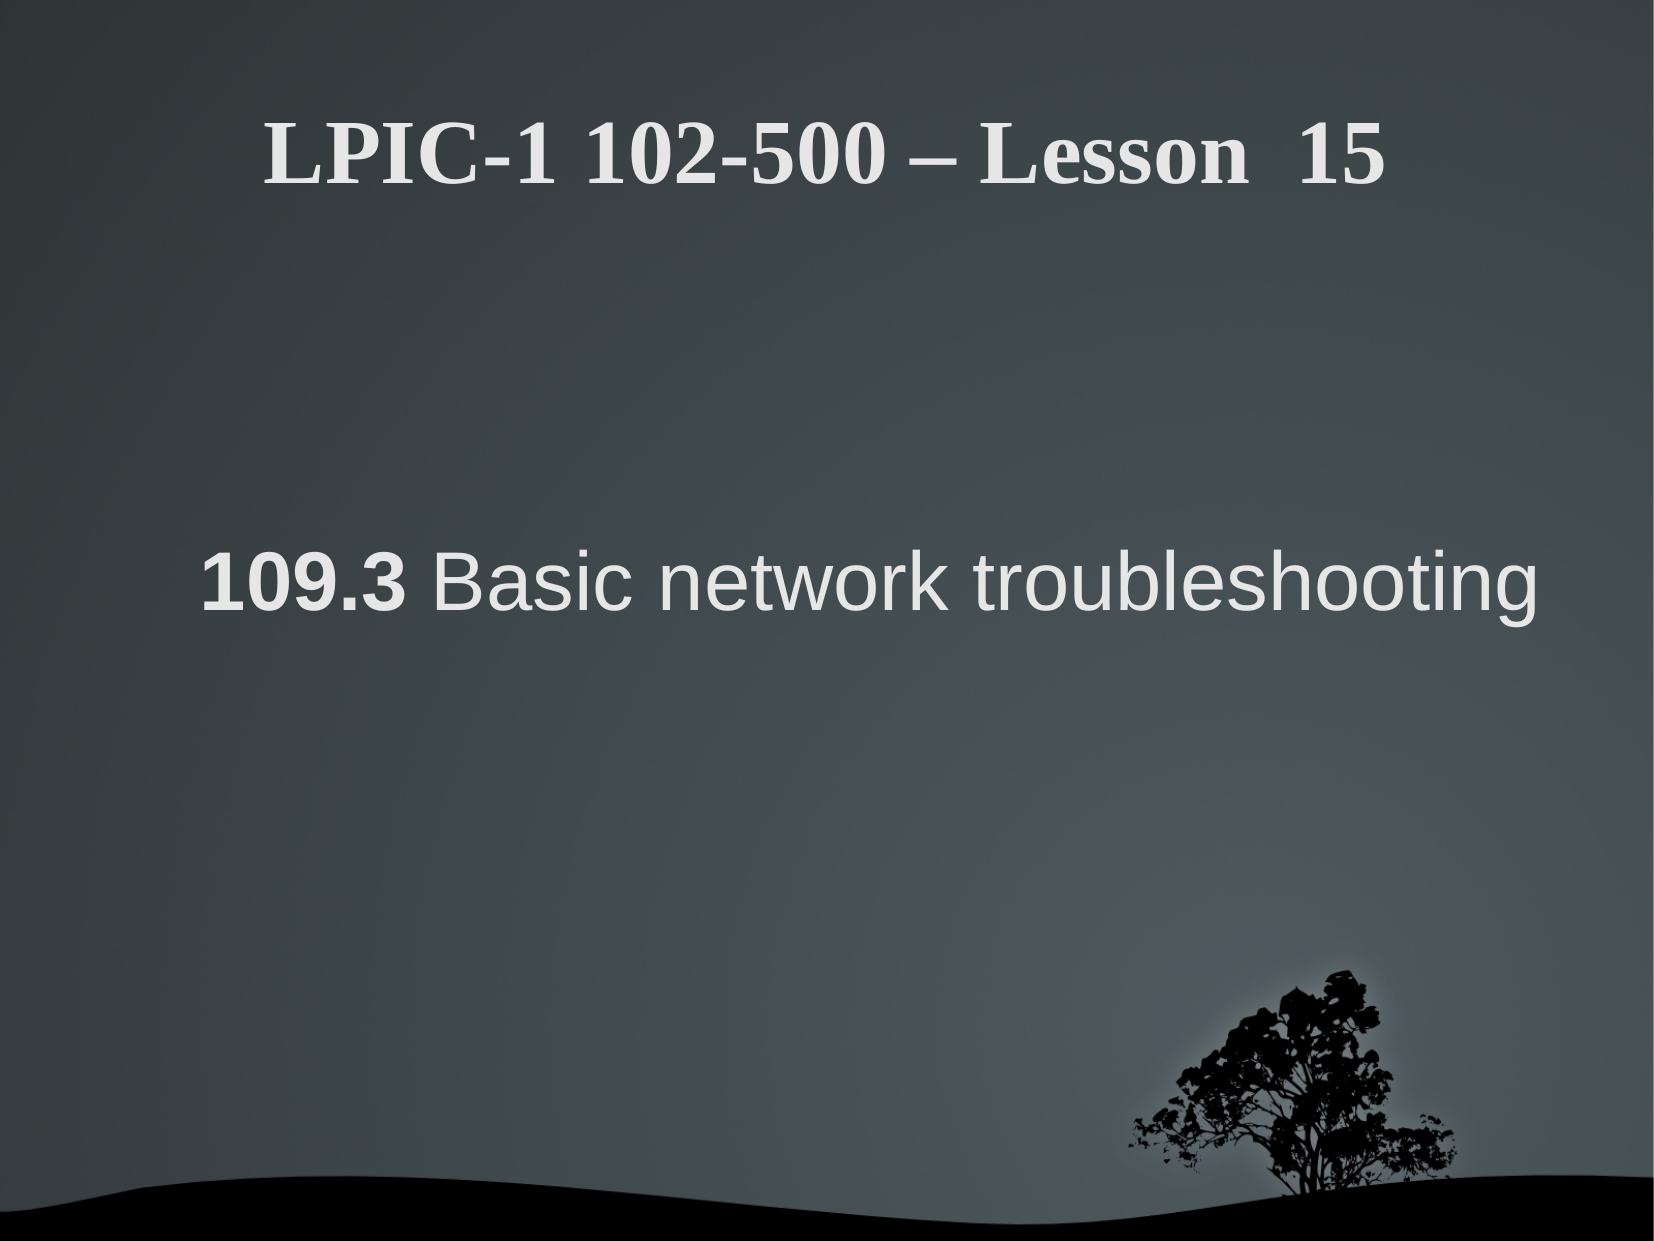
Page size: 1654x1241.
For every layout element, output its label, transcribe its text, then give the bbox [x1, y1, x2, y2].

title LPIC-1 102-500 – Lesson 15 [82, 49, 1571, 257]
picture [0, 0, 1654, 1241]
list 109.3 Basic network troubleshooting [82, 290, 1571, 1109]
